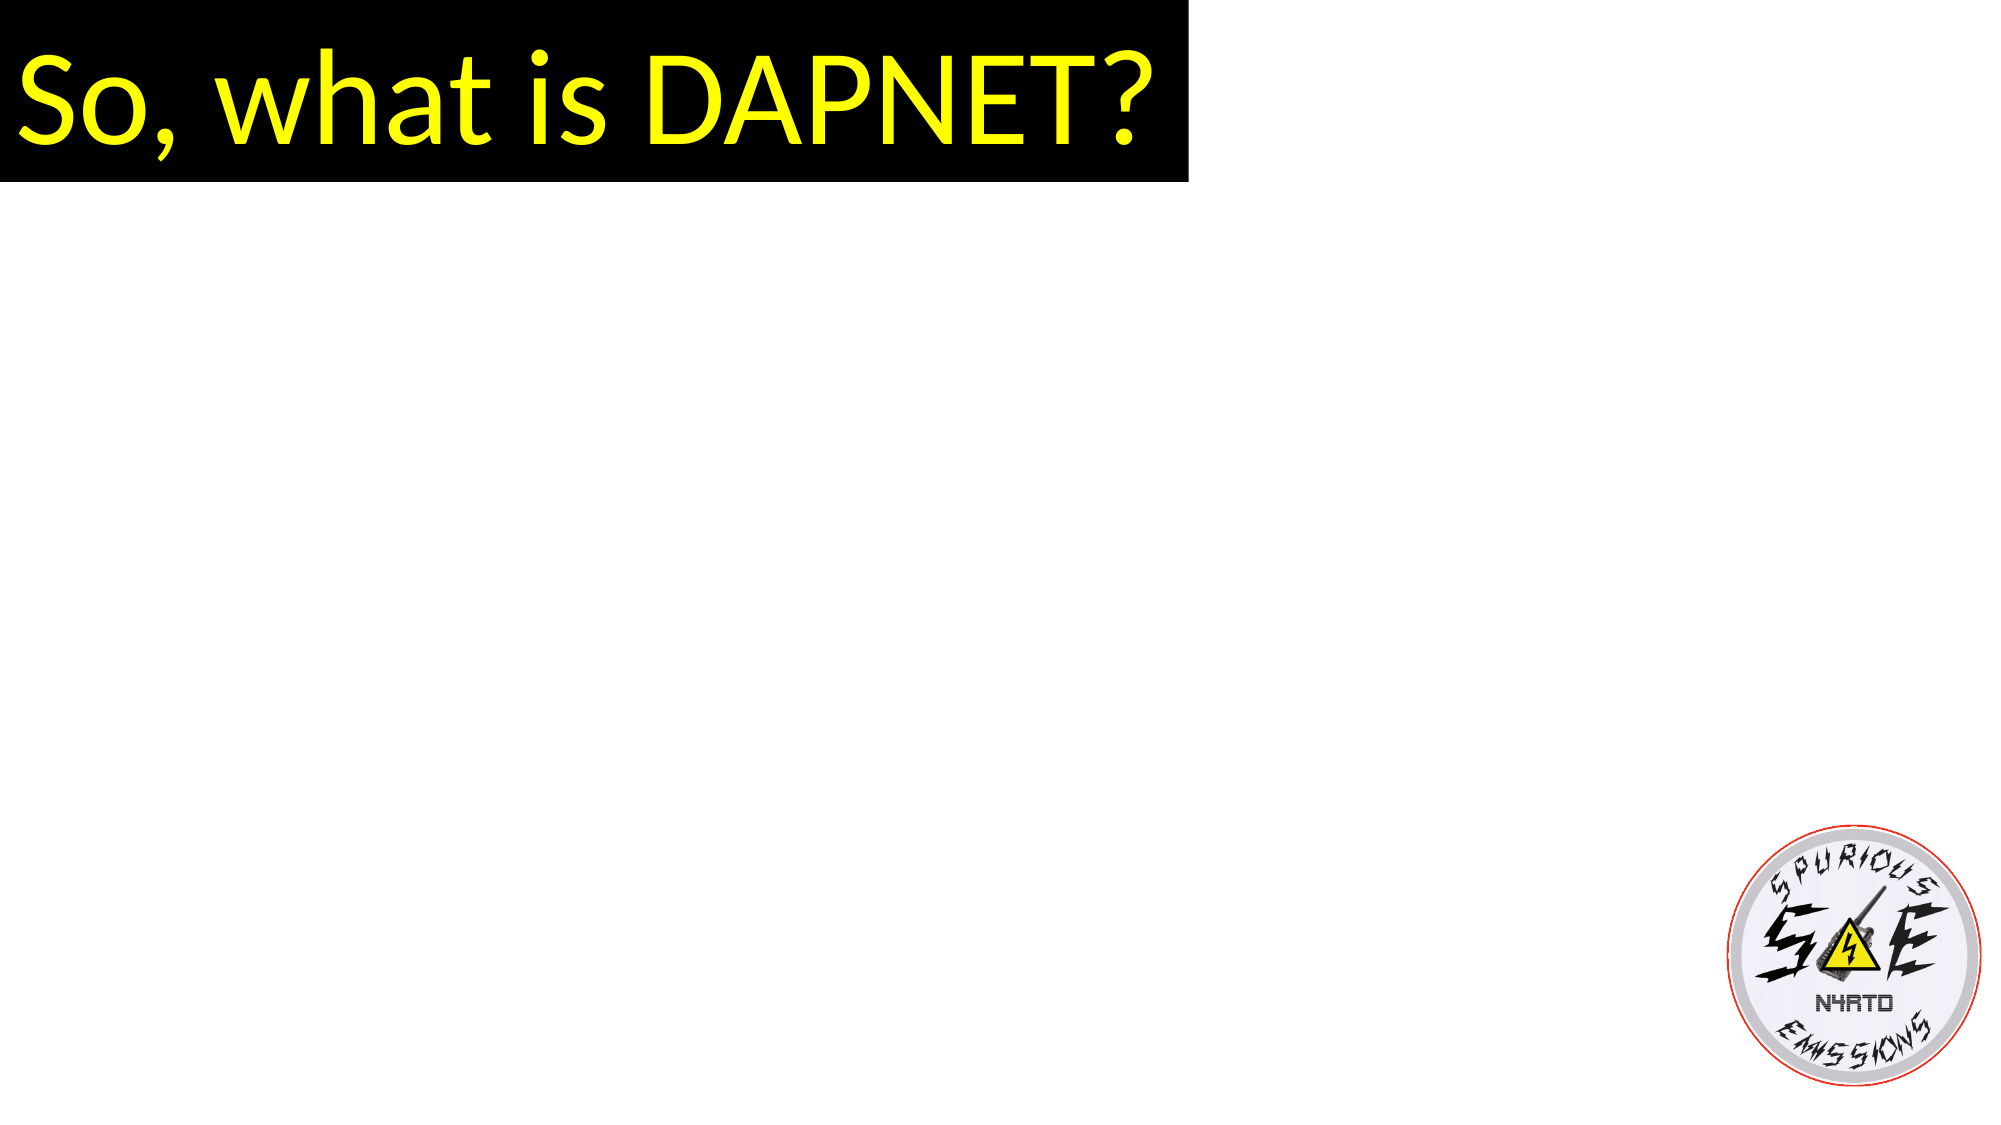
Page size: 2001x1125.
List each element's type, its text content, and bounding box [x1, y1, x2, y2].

picture [1726, 824, 1982, 1088]
text_box So, what is DAPNET? [0, 0, 1189, 182]
